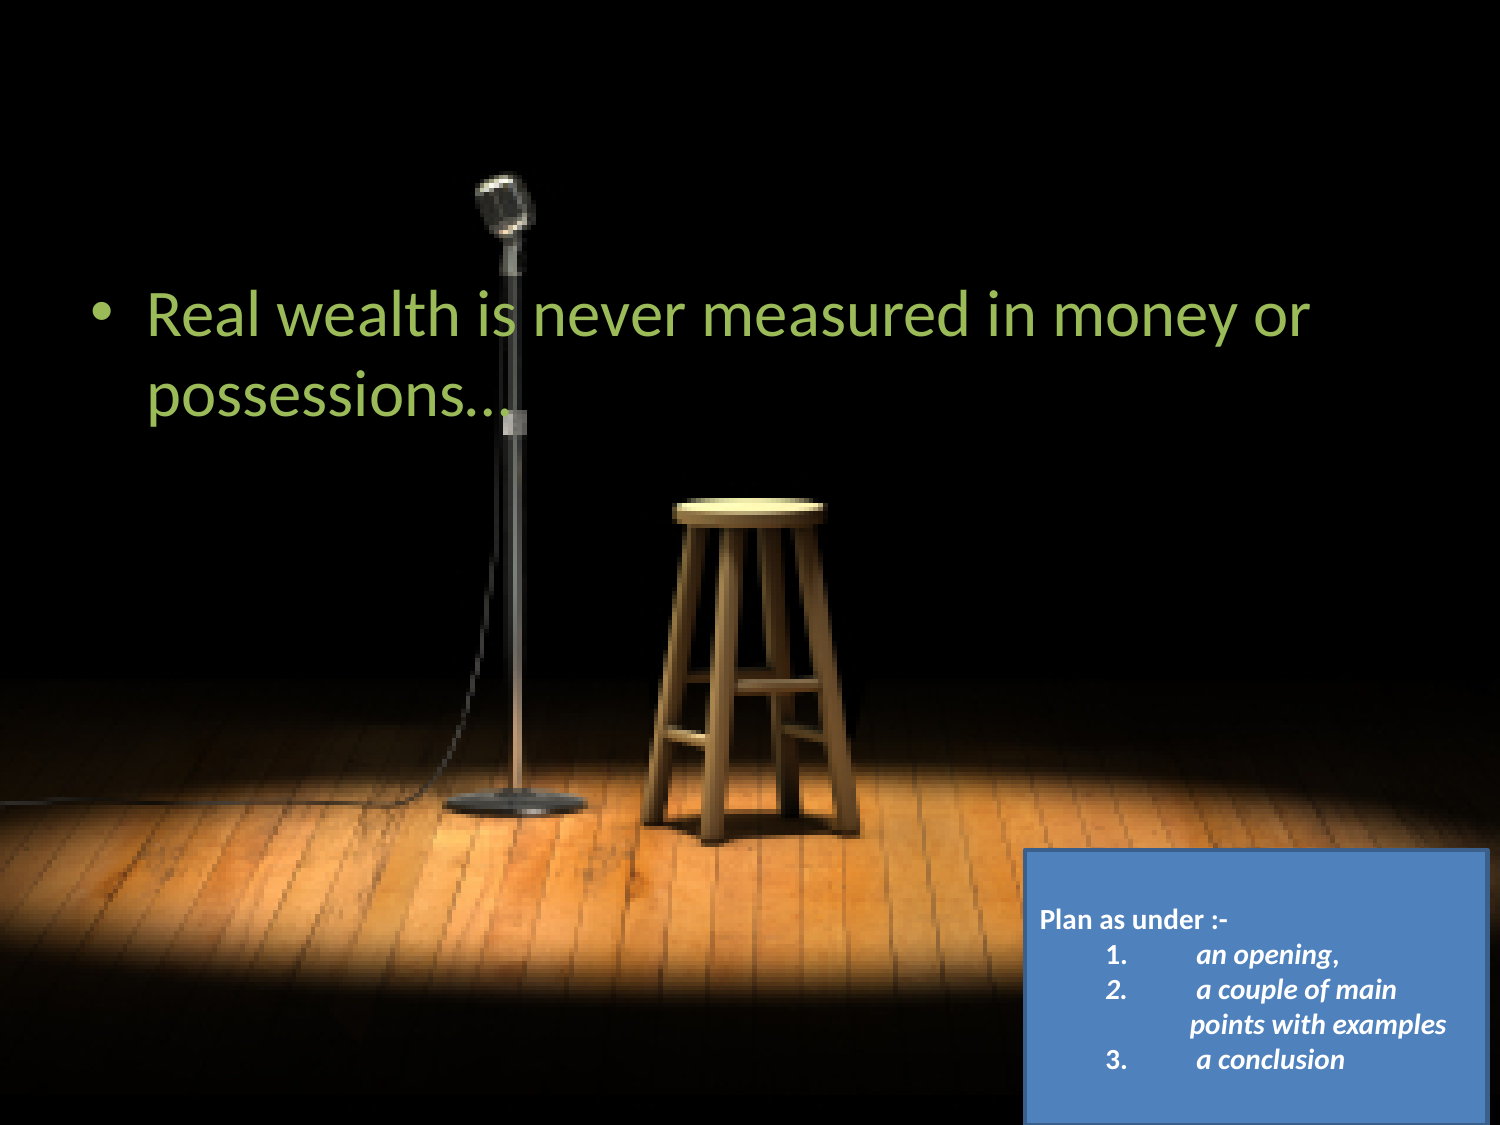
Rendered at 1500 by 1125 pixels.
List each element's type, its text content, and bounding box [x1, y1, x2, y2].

list Real wealth is never measured in money or possessions… [75, 262, 1425, 1005]
picture [0, 0, 1500, 1125]
text_box Plan as under :- an opening, a couple of main points with examples a conclusion [1024, 849, 1488, 1125]
title 2 [75, 45, 1425, 233]
